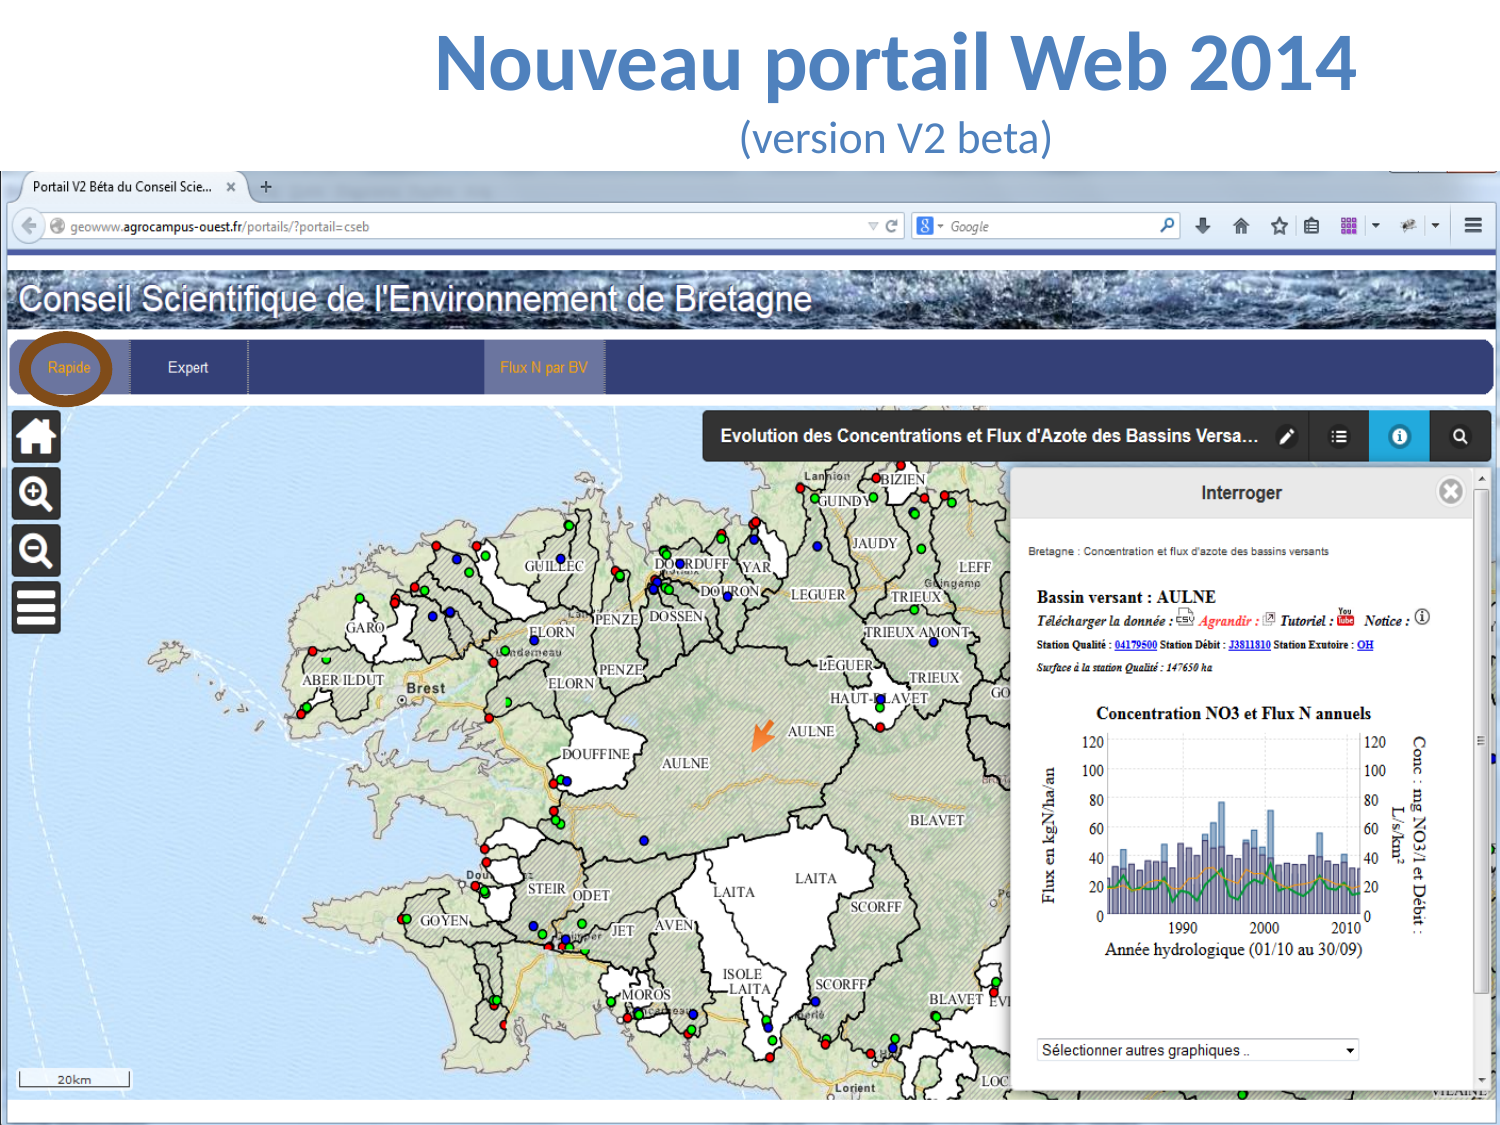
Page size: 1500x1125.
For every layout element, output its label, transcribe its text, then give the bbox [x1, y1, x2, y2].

title Nouveau portail Web 2014 (version V2 beta) [371, 0, 1422, 166]
text_box [31, 343, 100, 395]
text_box [25, 158, 1467, 1033]
picture [0, 171, 1500, 1125]
